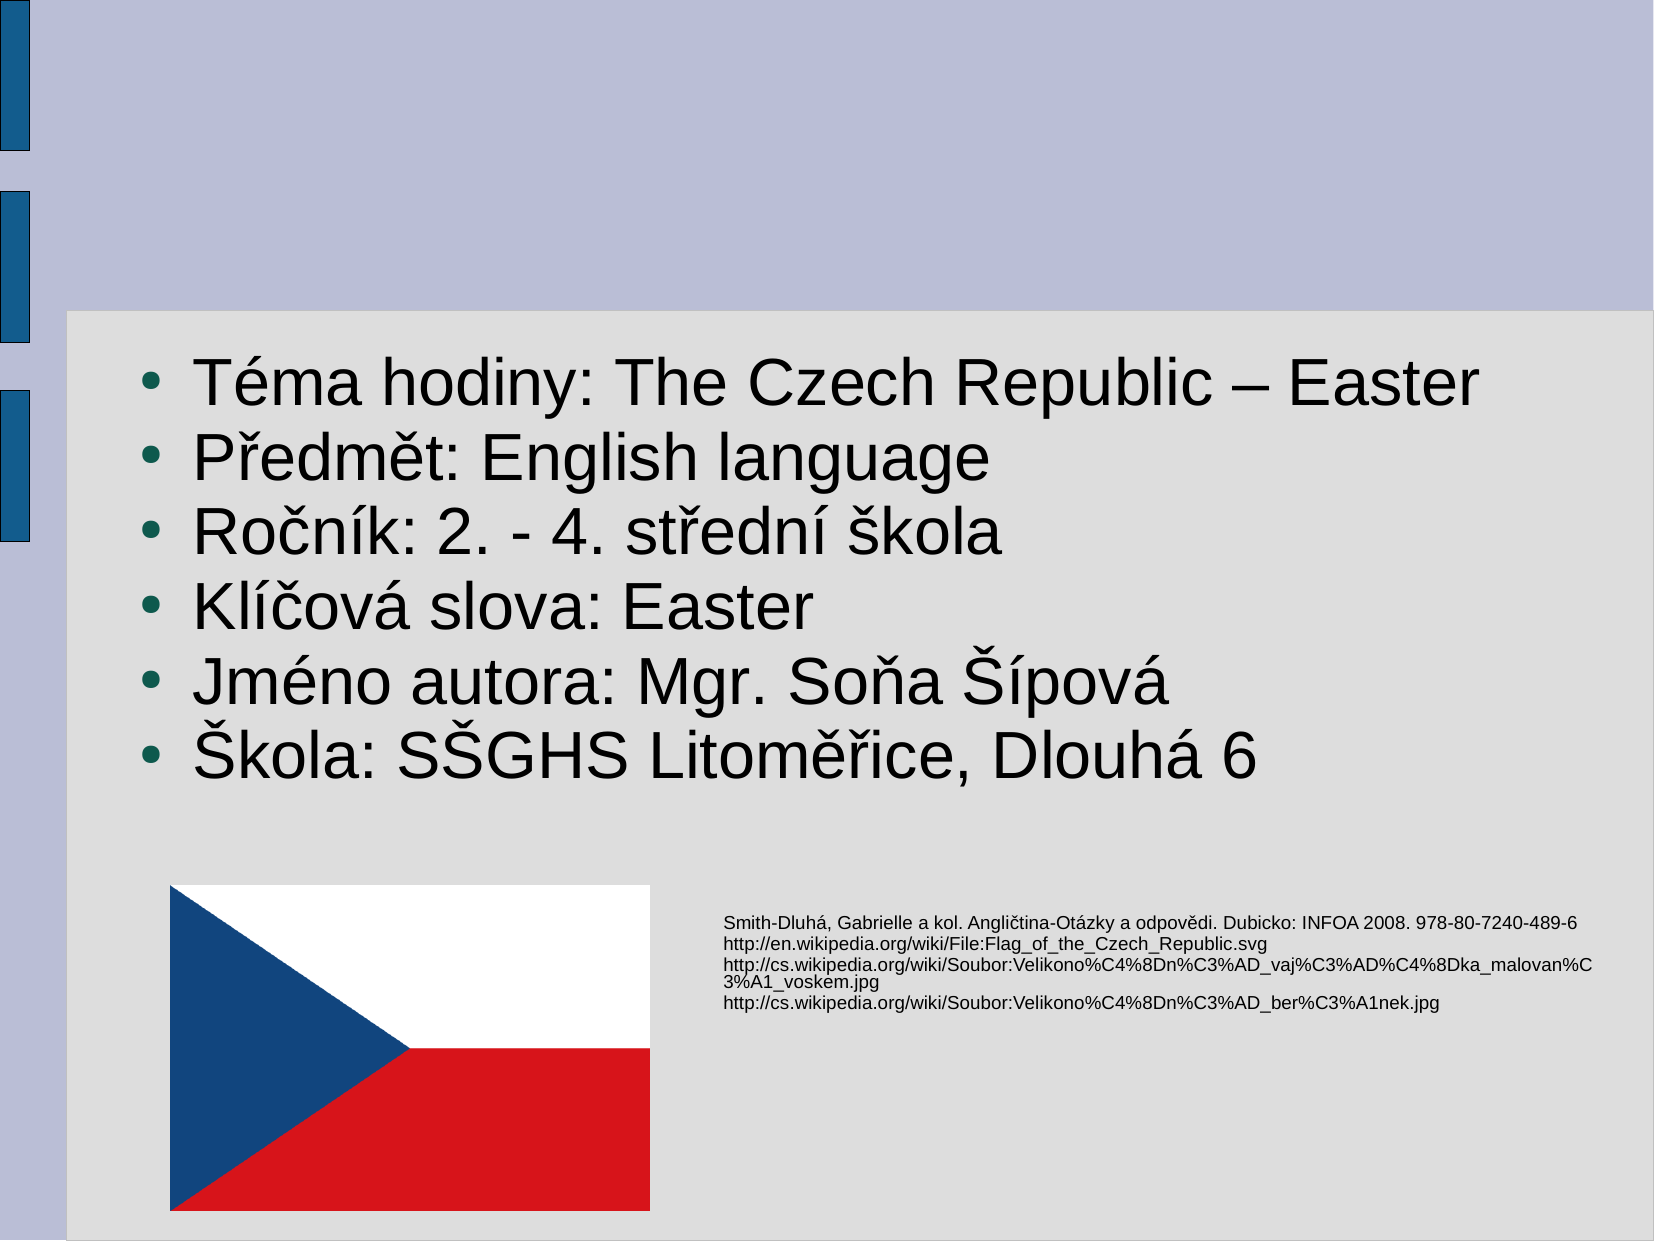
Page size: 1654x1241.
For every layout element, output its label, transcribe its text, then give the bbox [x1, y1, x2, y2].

picture [170, 885, 650, 1211]
text_box Smith-Dluhá, Gabrielle a kol. Angličtina-Otázky a odpovědi. Dubicko: INFOA 2008. 978-80-7240-489-6 http://en.wikipedia.org/wiki/File:Flag_of_the_Czech_Republic.svg http://cs.wikipedia.org/wiki/Soubor:Velikono%C4%8Dn%C3%AD_vaj%C3%AD%C4%8Dka_malovan%C3%A1_voskem.jpg http://cs.wikipedia.org/wiki/Soubor:Velikono%C4%8Dn%C3%AD_ber%C3%A1nek.jpg [708, 863, 1614, 1066]
list Téma hodiny: The Czech Republic – Easter Předmět: English language Ročník: 2. - 4. střední škola Klíčová slova: Easter Jméno autora: Mgr. Soňa Šípová Škola: SŠGHS Litoměřice, Dlouhá 6 [121, 344, 1534, 1127]
